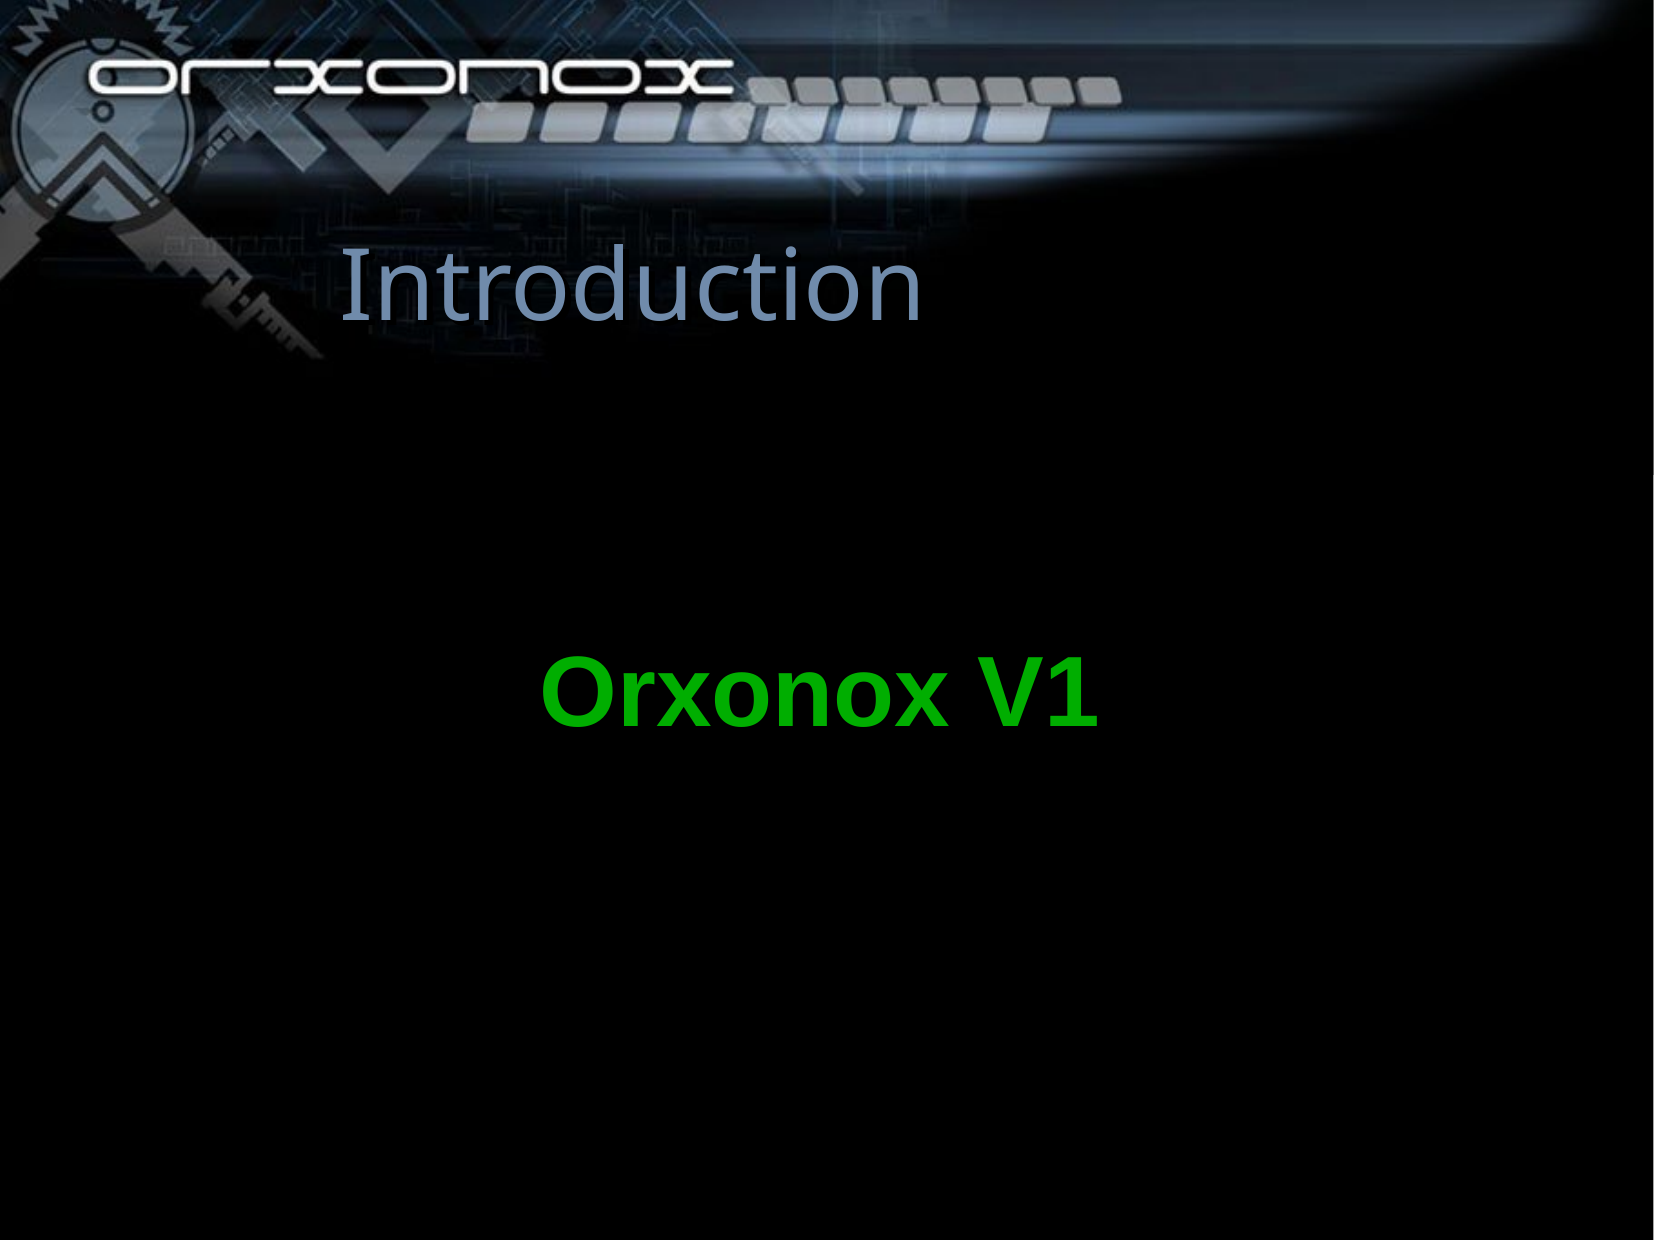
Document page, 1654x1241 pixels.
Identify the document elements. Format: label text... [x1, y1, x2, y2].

text_box Introduction [324, 205, 1426, 337]
text_box Orxonox V1 [525, 586, 1126, 788]
picture [0, 0, 1654, 475]
